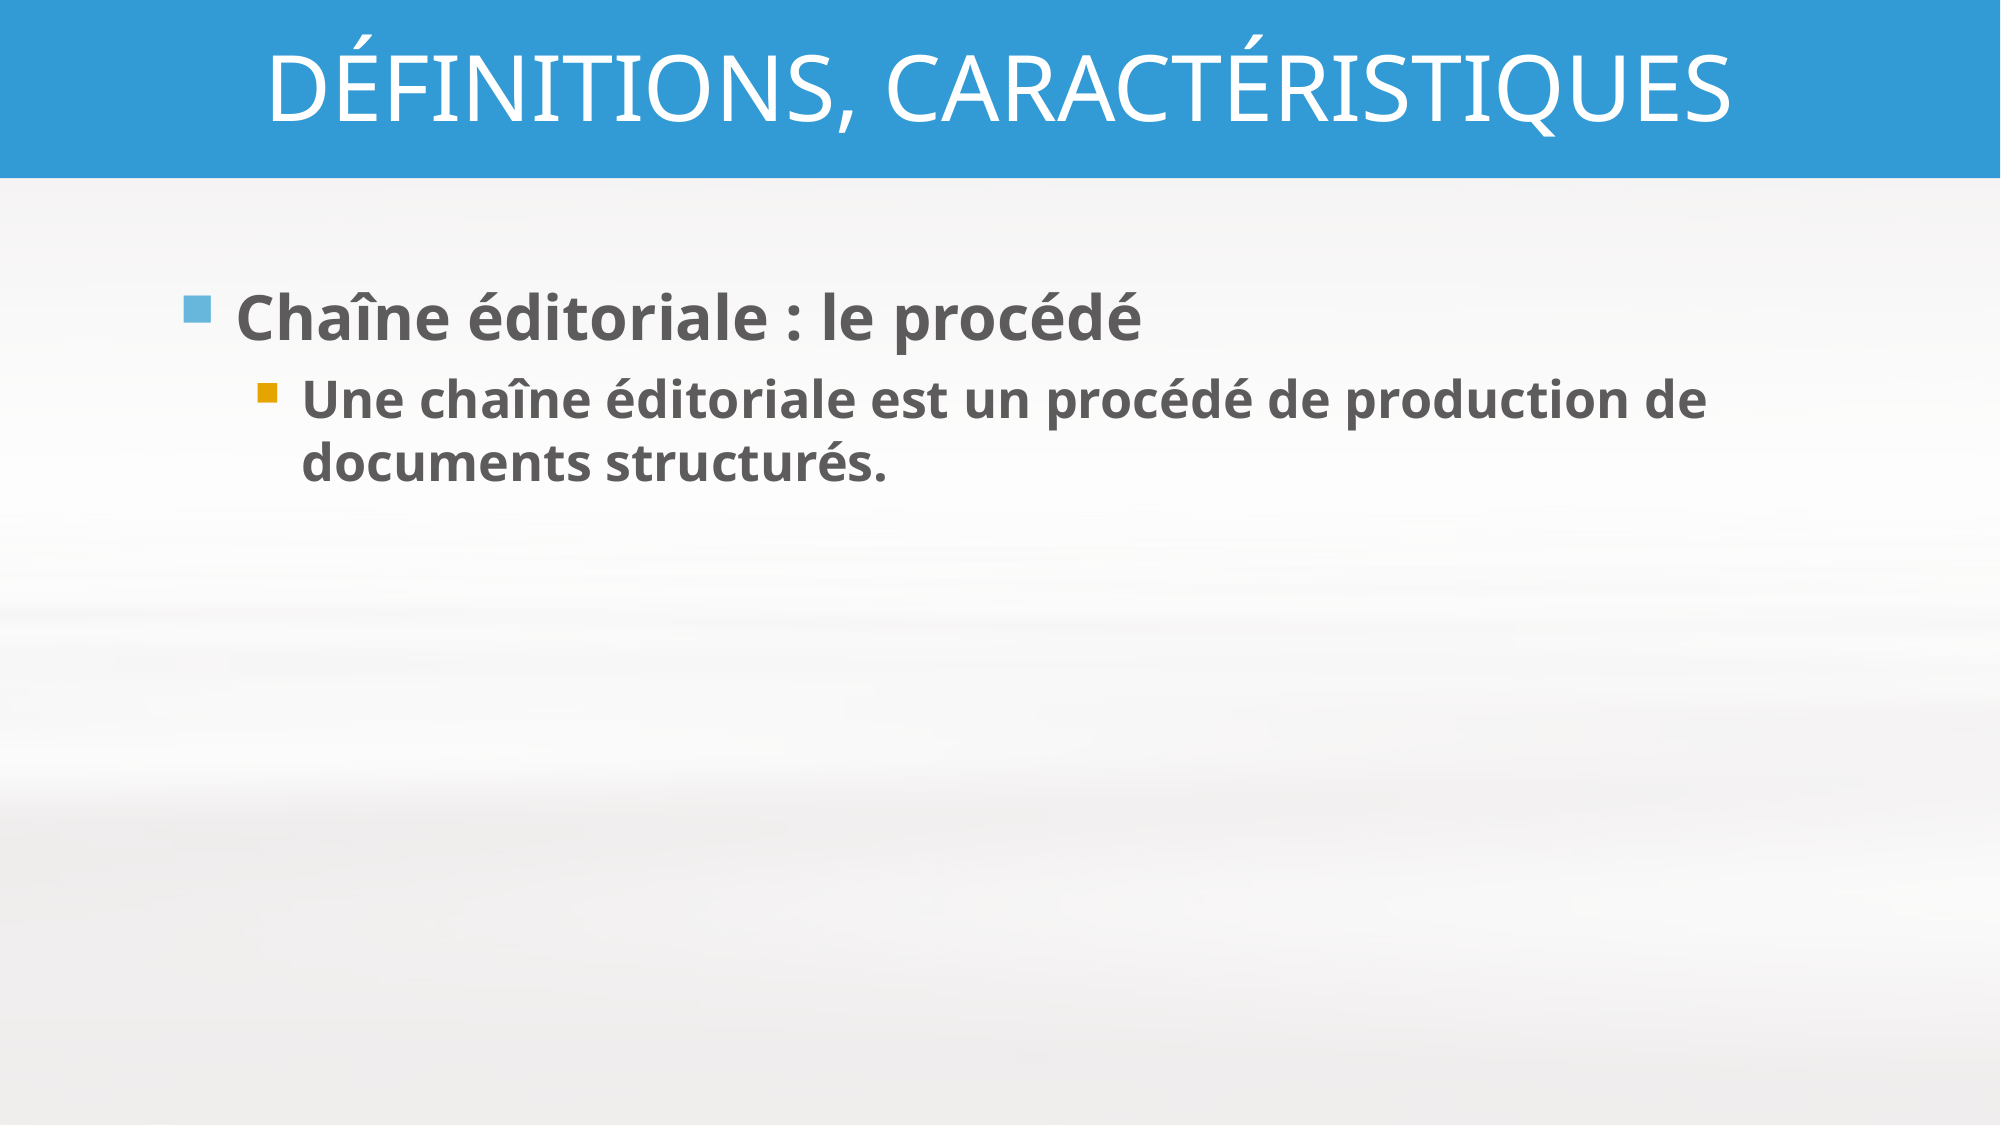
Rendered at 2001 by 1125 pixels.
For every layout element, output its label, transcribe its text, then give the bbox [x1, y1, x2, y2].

text_box Définitions, caractéristiques [0, 0, 2000, 173]
text_box Chaîne éditoriale : le procédé Une chaîne éditoriale est un procédé de production de documents structurés. [165, 269, 1846, 1094]
